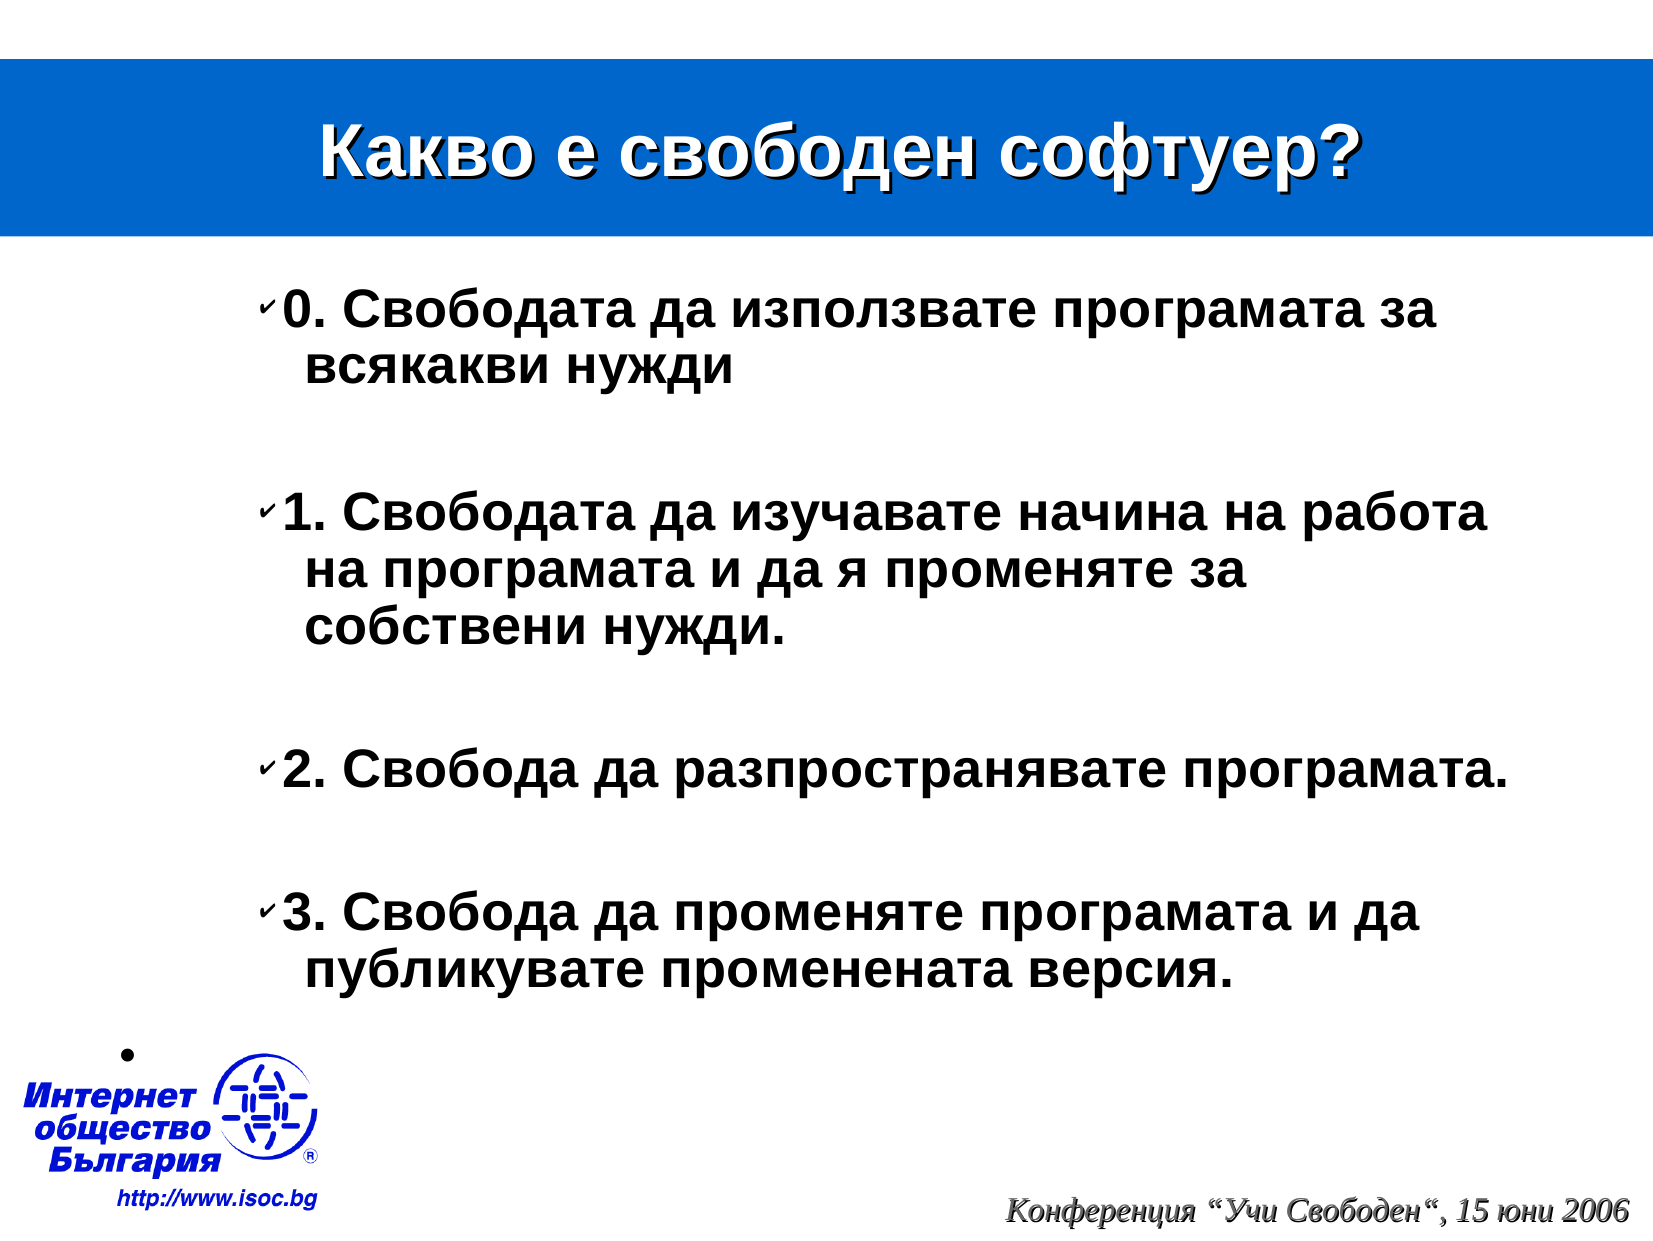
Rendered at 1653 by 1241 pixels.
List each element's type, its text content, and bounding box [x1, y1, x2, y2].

title Какво е свободен софтуер? [29, 79, 1653, 227]
picture [23, 1051, 318, 1211]
list 0. Свободата да използвате програмата за всякакви нужди 1. Свободата да изучавате начина на работа на програмата и да я променяте за собствени нужди. 2. Свобода да разпространявате програмата. 3. Свобода да променяте програмата и да публикувате променената версия. [118, 281, 1530, 1146]
